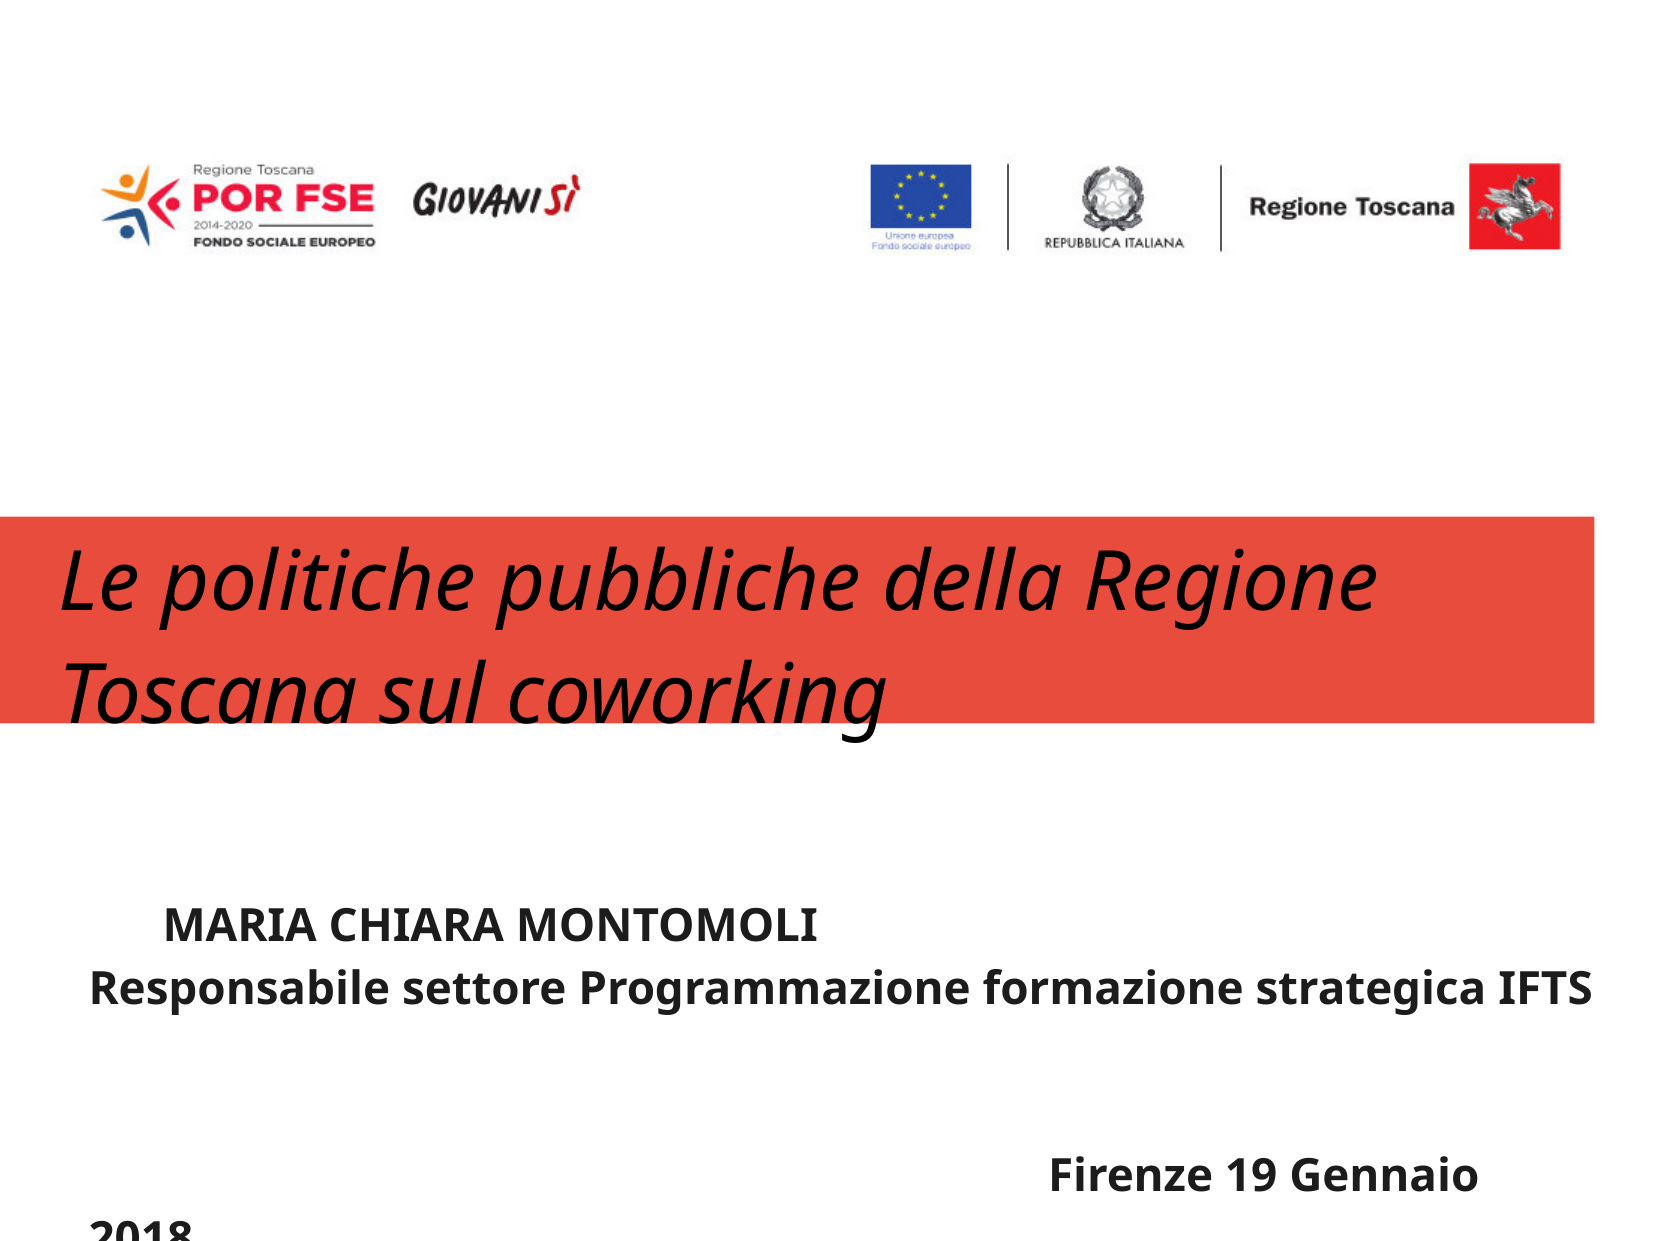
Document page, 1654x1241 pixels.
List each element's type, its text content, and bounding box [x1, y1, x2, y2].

subtitle MARIA CHIARA MONTOMOLI Responsabile settore Programmazione formazione strategica IFTS Firenze 19 Gennaio 2018 [88, 767, 1595, 1182]
title Le politiche pubbliche della Regione Toscana sul coworking [59, 521, 1595, 727]
picture [76, 131, 1591, 296]
